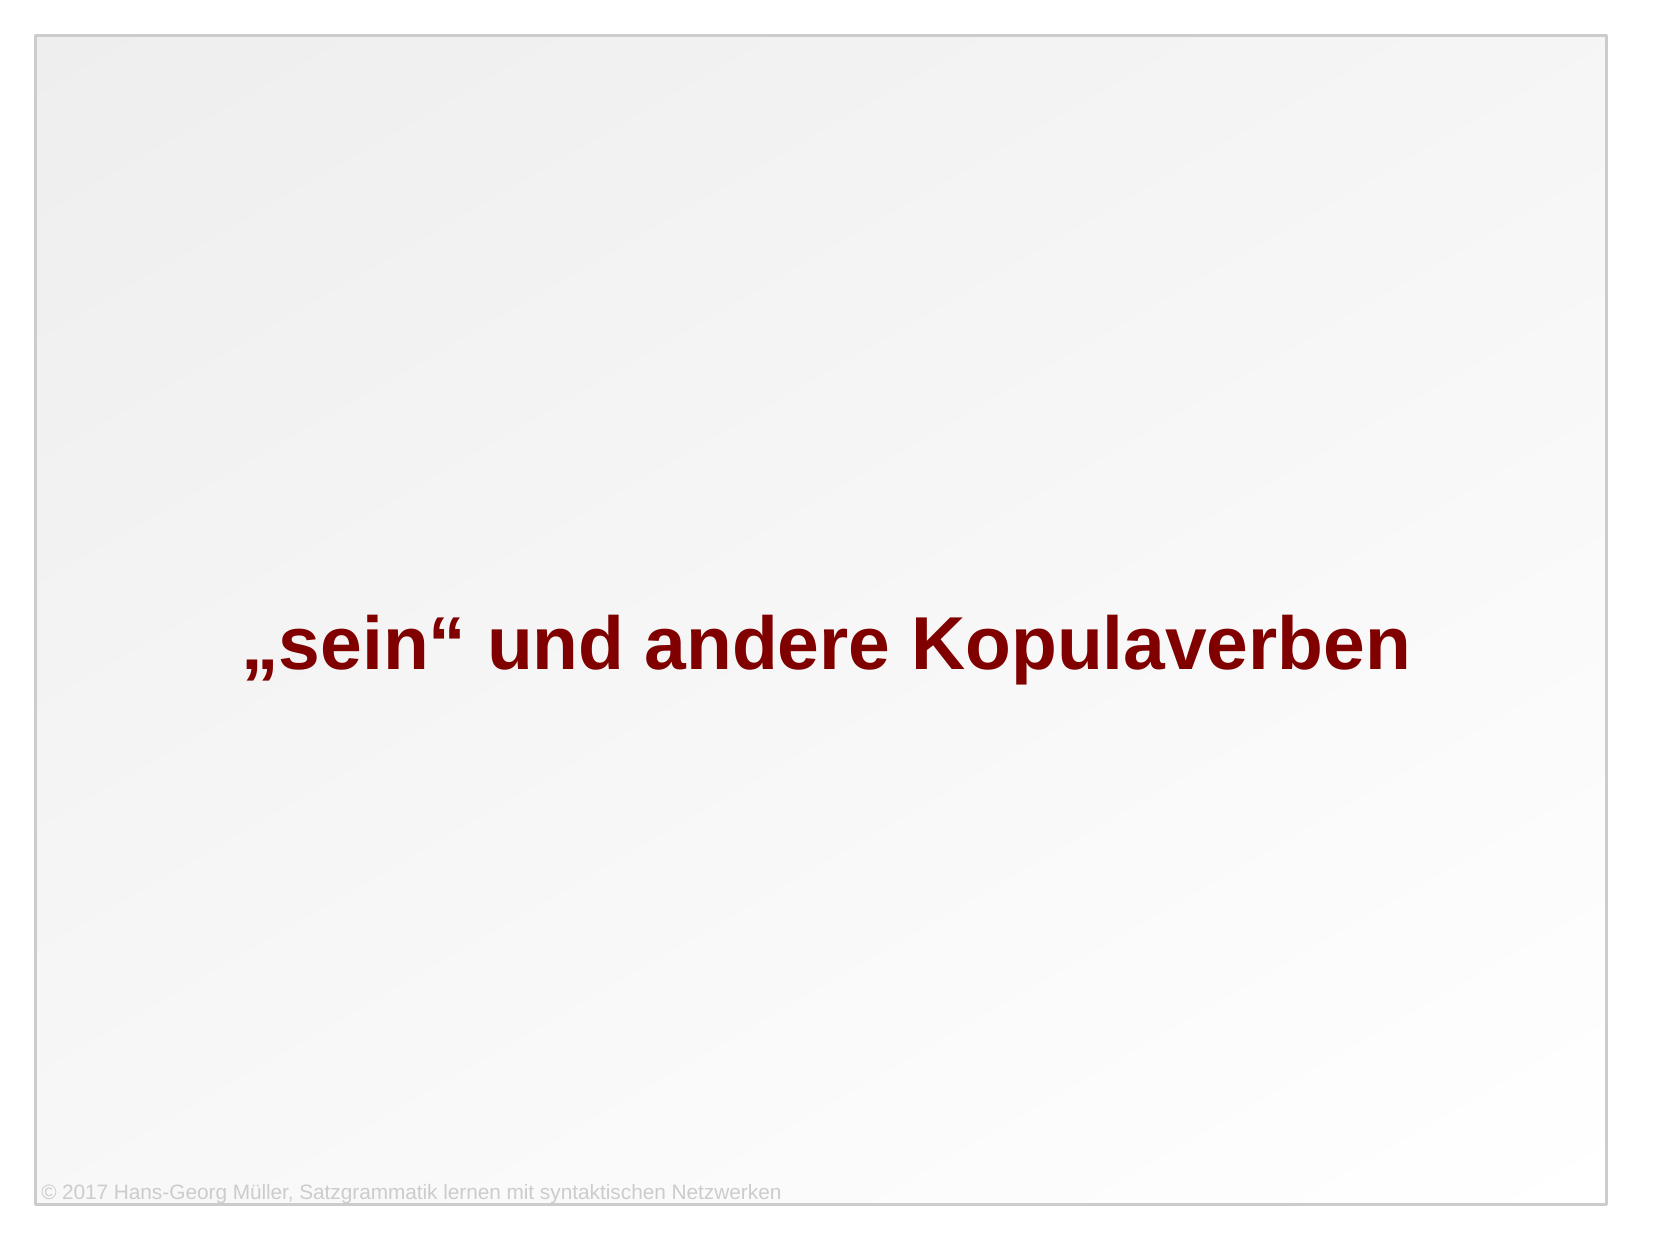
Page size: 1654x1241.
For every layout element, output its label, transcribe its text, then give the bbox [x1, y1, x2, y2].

title „sein“ und andere Kopulaverben [82, 539, 1571, 747]
